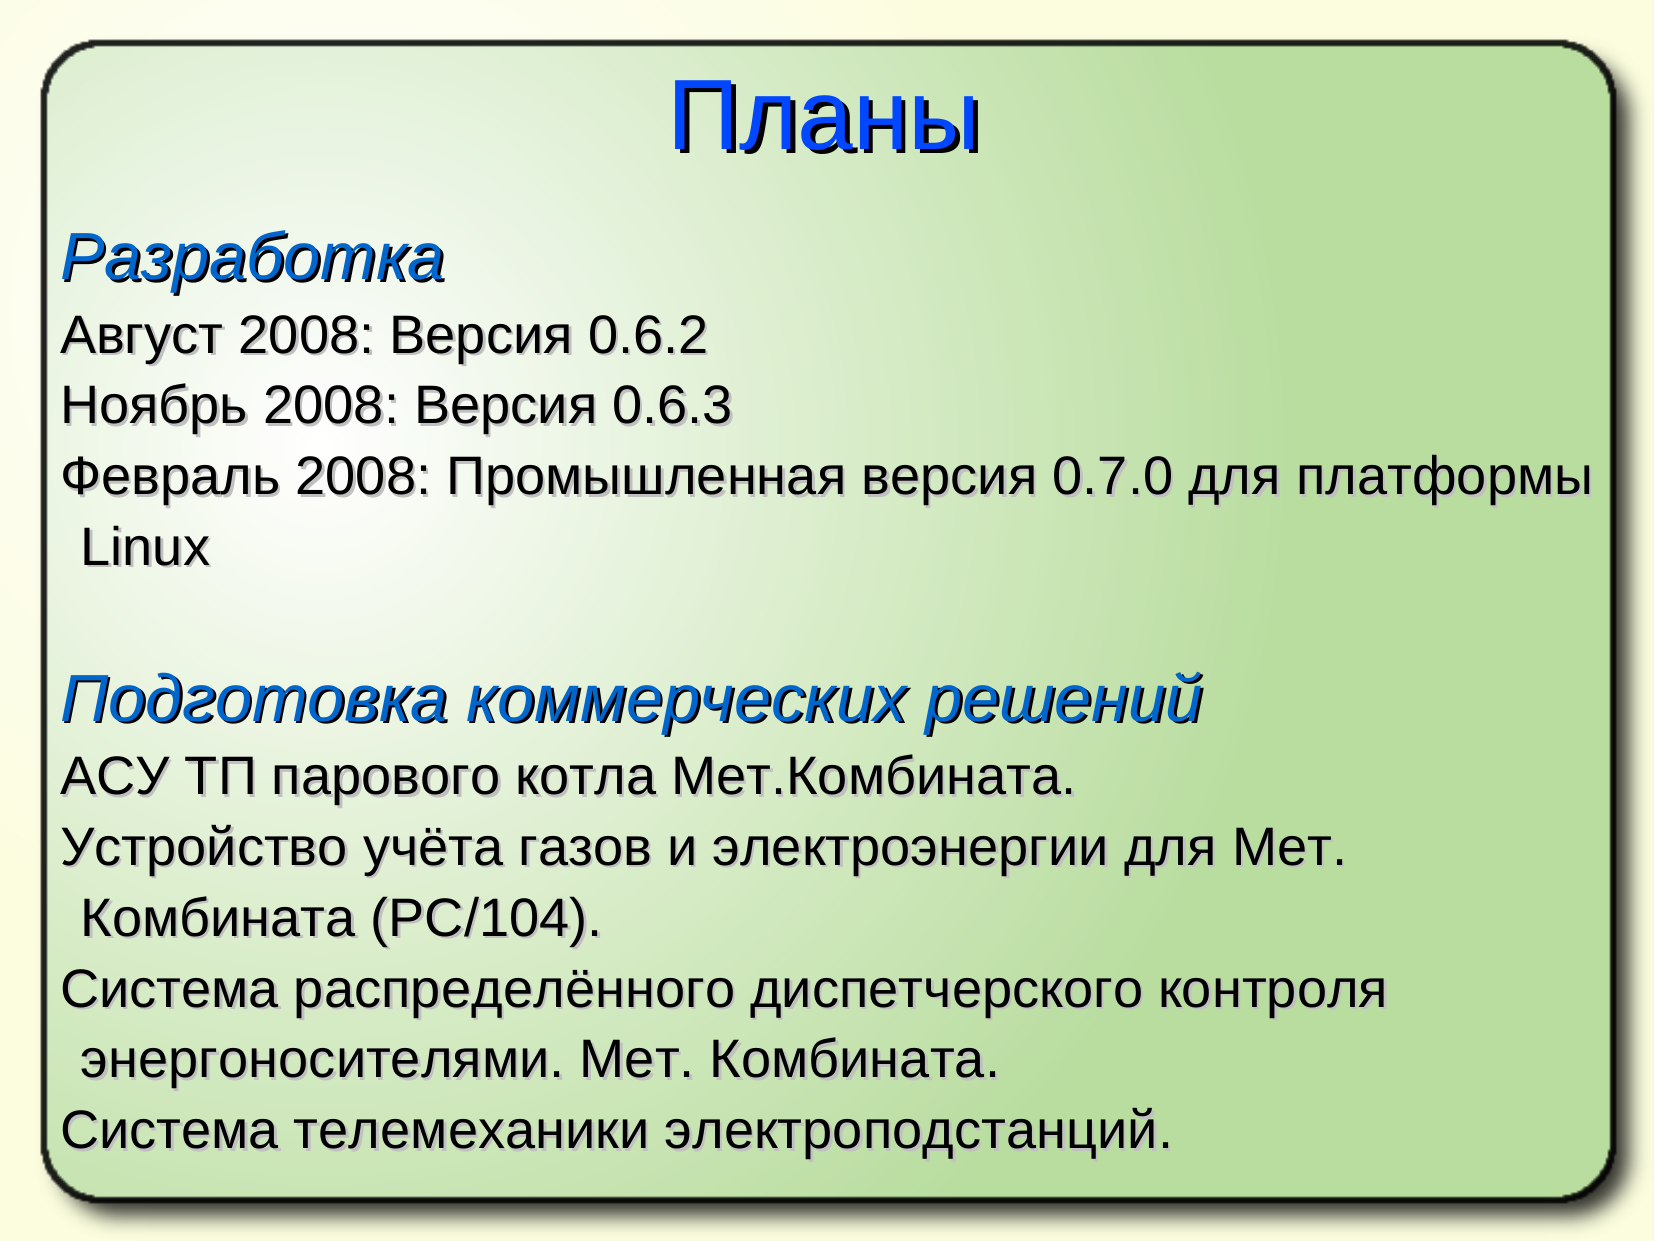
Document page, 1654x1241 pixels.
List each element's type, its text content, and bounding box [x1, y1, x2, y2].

title Планы [45, 49, 1603, 162]
list Разработка Август 2008: Версия 0.6.2 Ноябрь 2008: Версия 0.6.3 Февраль 2008: Промышленная версия 0.7.0 для платформы Linux Подготовка коммерческих решений АСУ ТП парового котла Мет.Комбината. Устройство учёта газов и электроэнергии для Мет. Комбината (PC/104). Система распределённого диспетчерского контроля энергоносителями. Мет. Комбината. Система телемеханики электроподстанций. [53, 206, 1613, 1148]
picture [0, 0, 1654, 1241]
